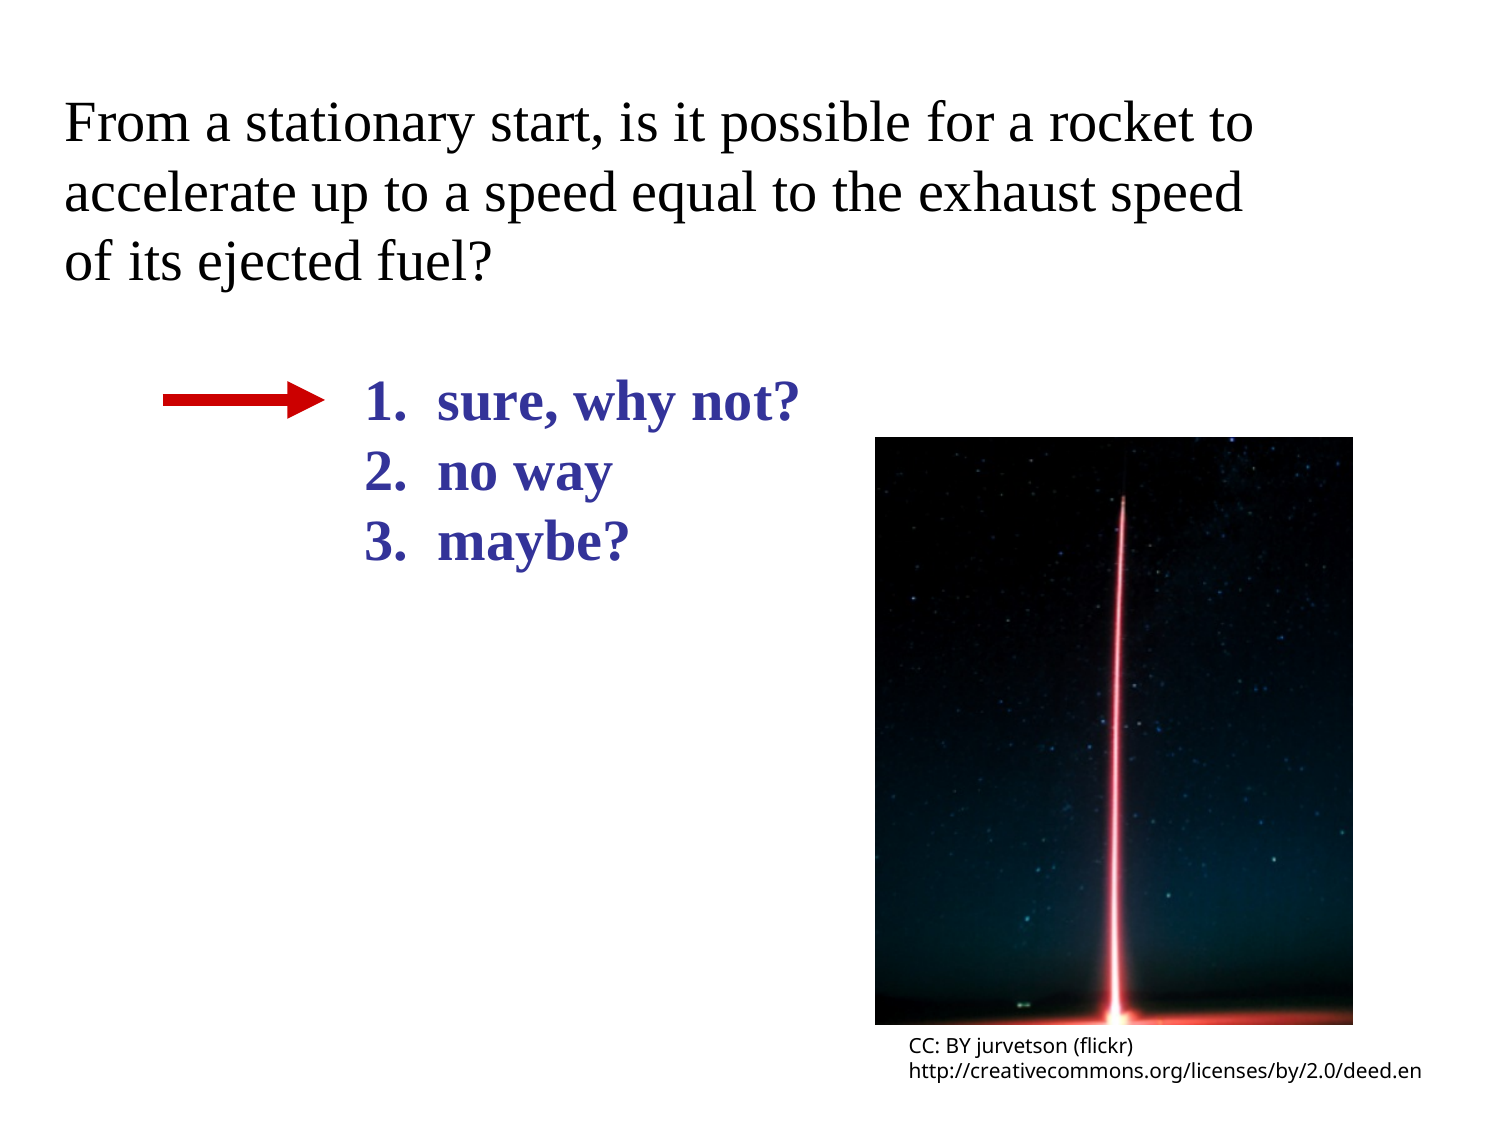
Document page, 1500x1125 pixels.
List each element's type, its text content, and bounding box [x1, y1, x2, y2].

text_box CC: BY jurvetson (flickr) http://creativecommons.org/licenses/by/2.0/deed.en [893, 1024, 1438, 1091]
picture [875, 437, 1353, 1026]
text_box From a stationary start, is it possible for a rocket to accelerate up to a speed equal to the exhaust speed of its ejected fuel? 1. sure, why not? 2. no way 3. maybe? [49, 74, 1288, 651]
